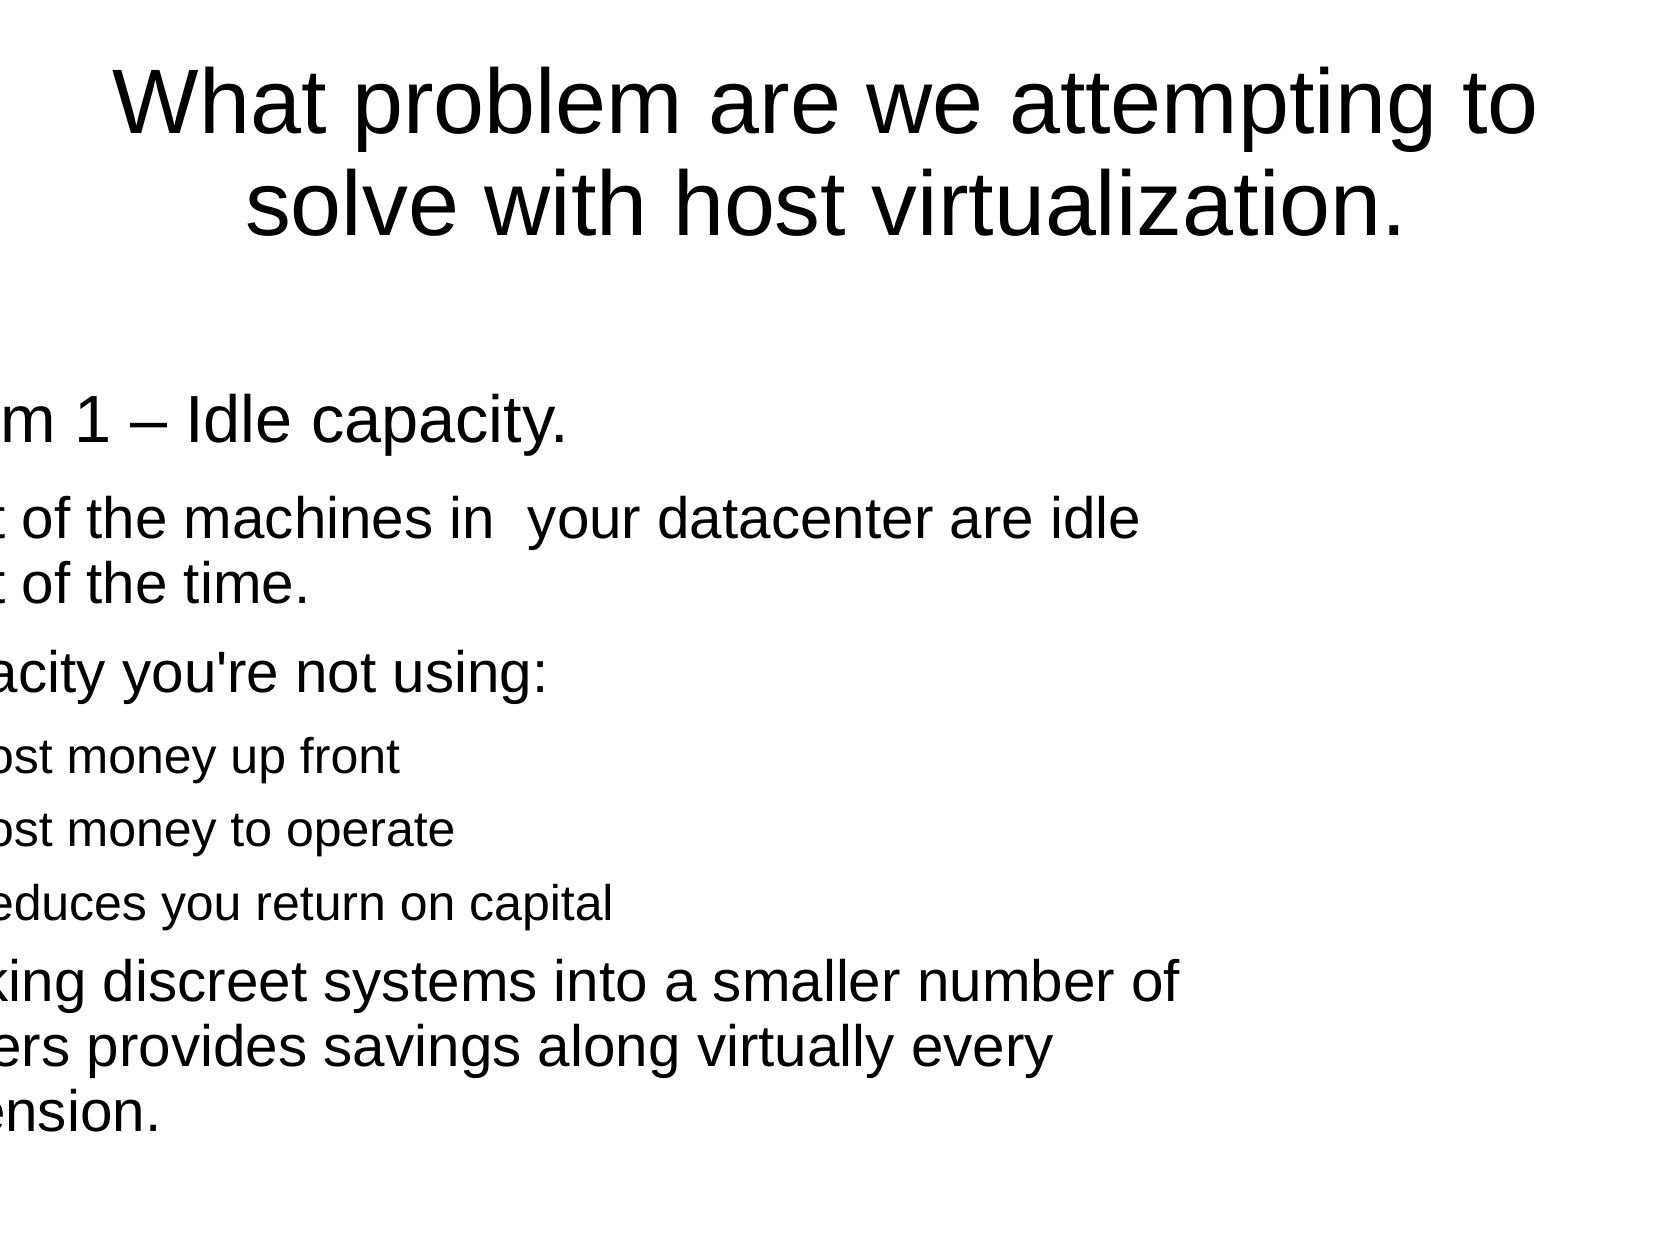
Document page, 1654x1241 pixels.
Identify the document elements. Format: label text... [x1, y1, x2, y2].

list Problem 1 – Idle capacity. Most of the machines in your datacenter are idle most of the time. Capacity you're not using: Cost money up front Cost money to operate Reduces you return on capital Packing discreet systems into a smaller number of servers provides savings along virtually every dimension. [0, 381, 1226, 1201]
title What problem are we attempting to solve with host virtualization. [82, 49, 1571, 257]
